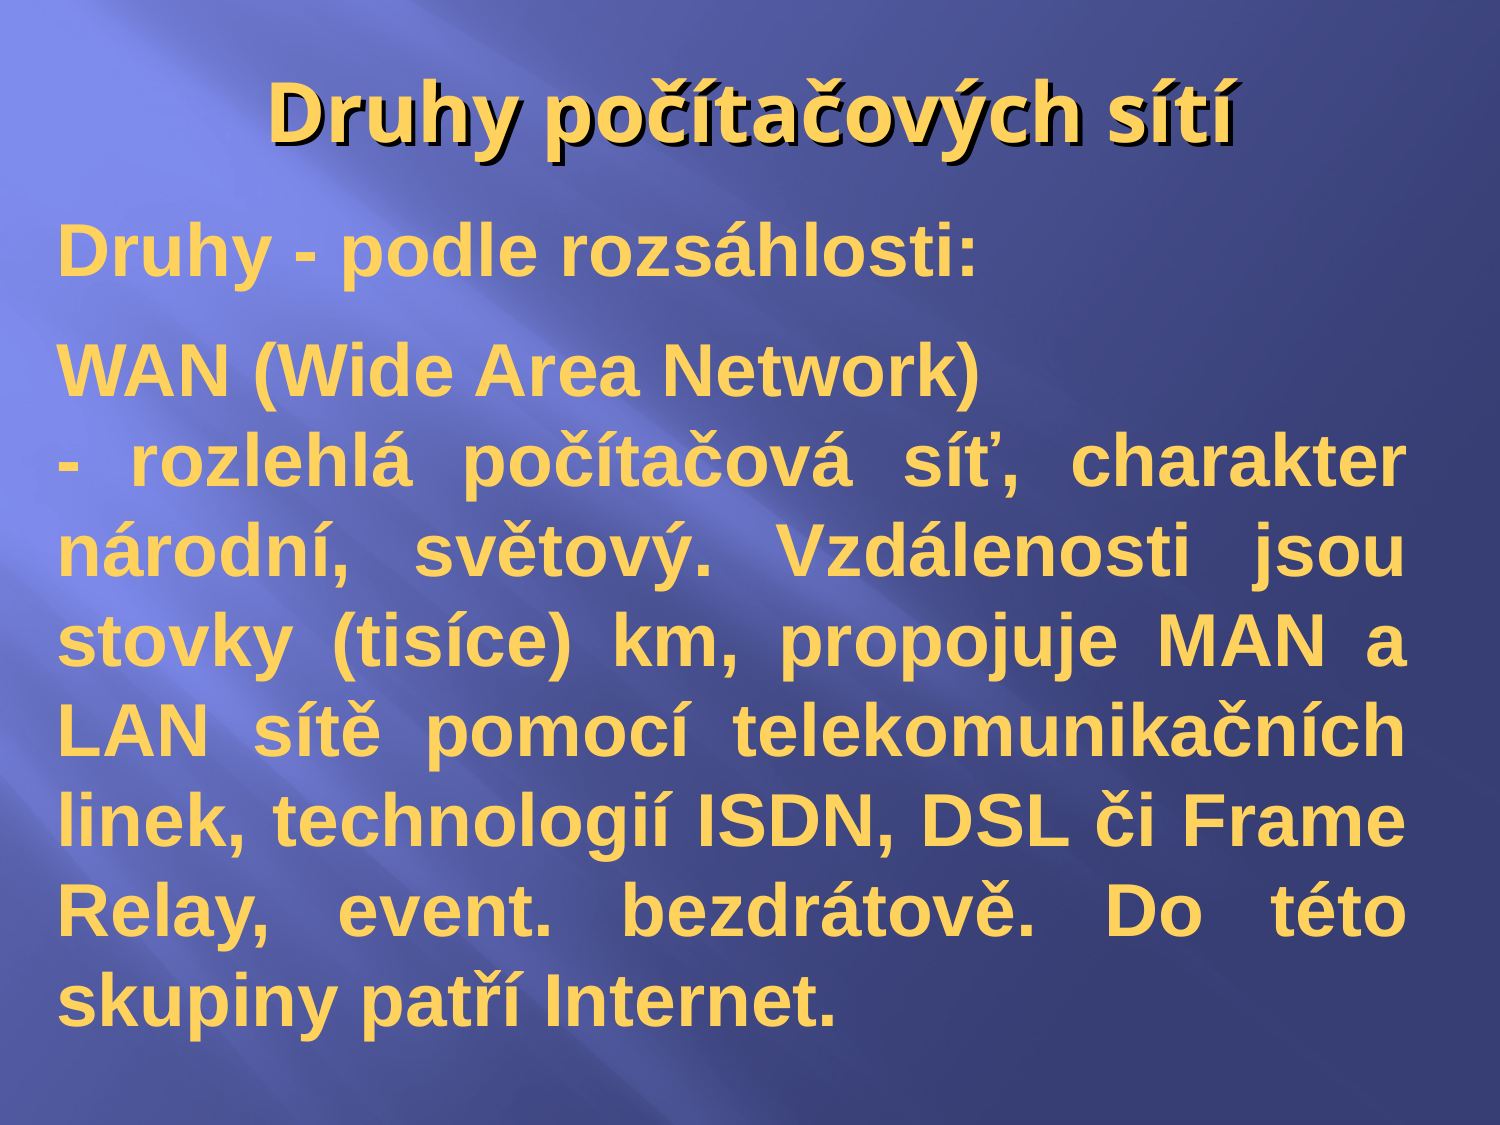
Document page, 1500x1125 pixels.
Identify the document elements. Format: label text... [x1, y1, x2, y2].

text_box Druhy - podle rozsáhlosti: WAN (Wide Area Network) - rozlehlá počítačová síť, charakter národní, světový. Vzdálenosti jsou stovky (tisíce) km, propojuje MAN a LAN sítě pomocí telekomunikačních linek, technologií ISDN, DSL či Frame Relay, event. bezdrátově. Do této skupiny patří Internet. [41, 172, 1459, 1071]
title Druhy počítačových sítí [64, 45, 1436, 172]
